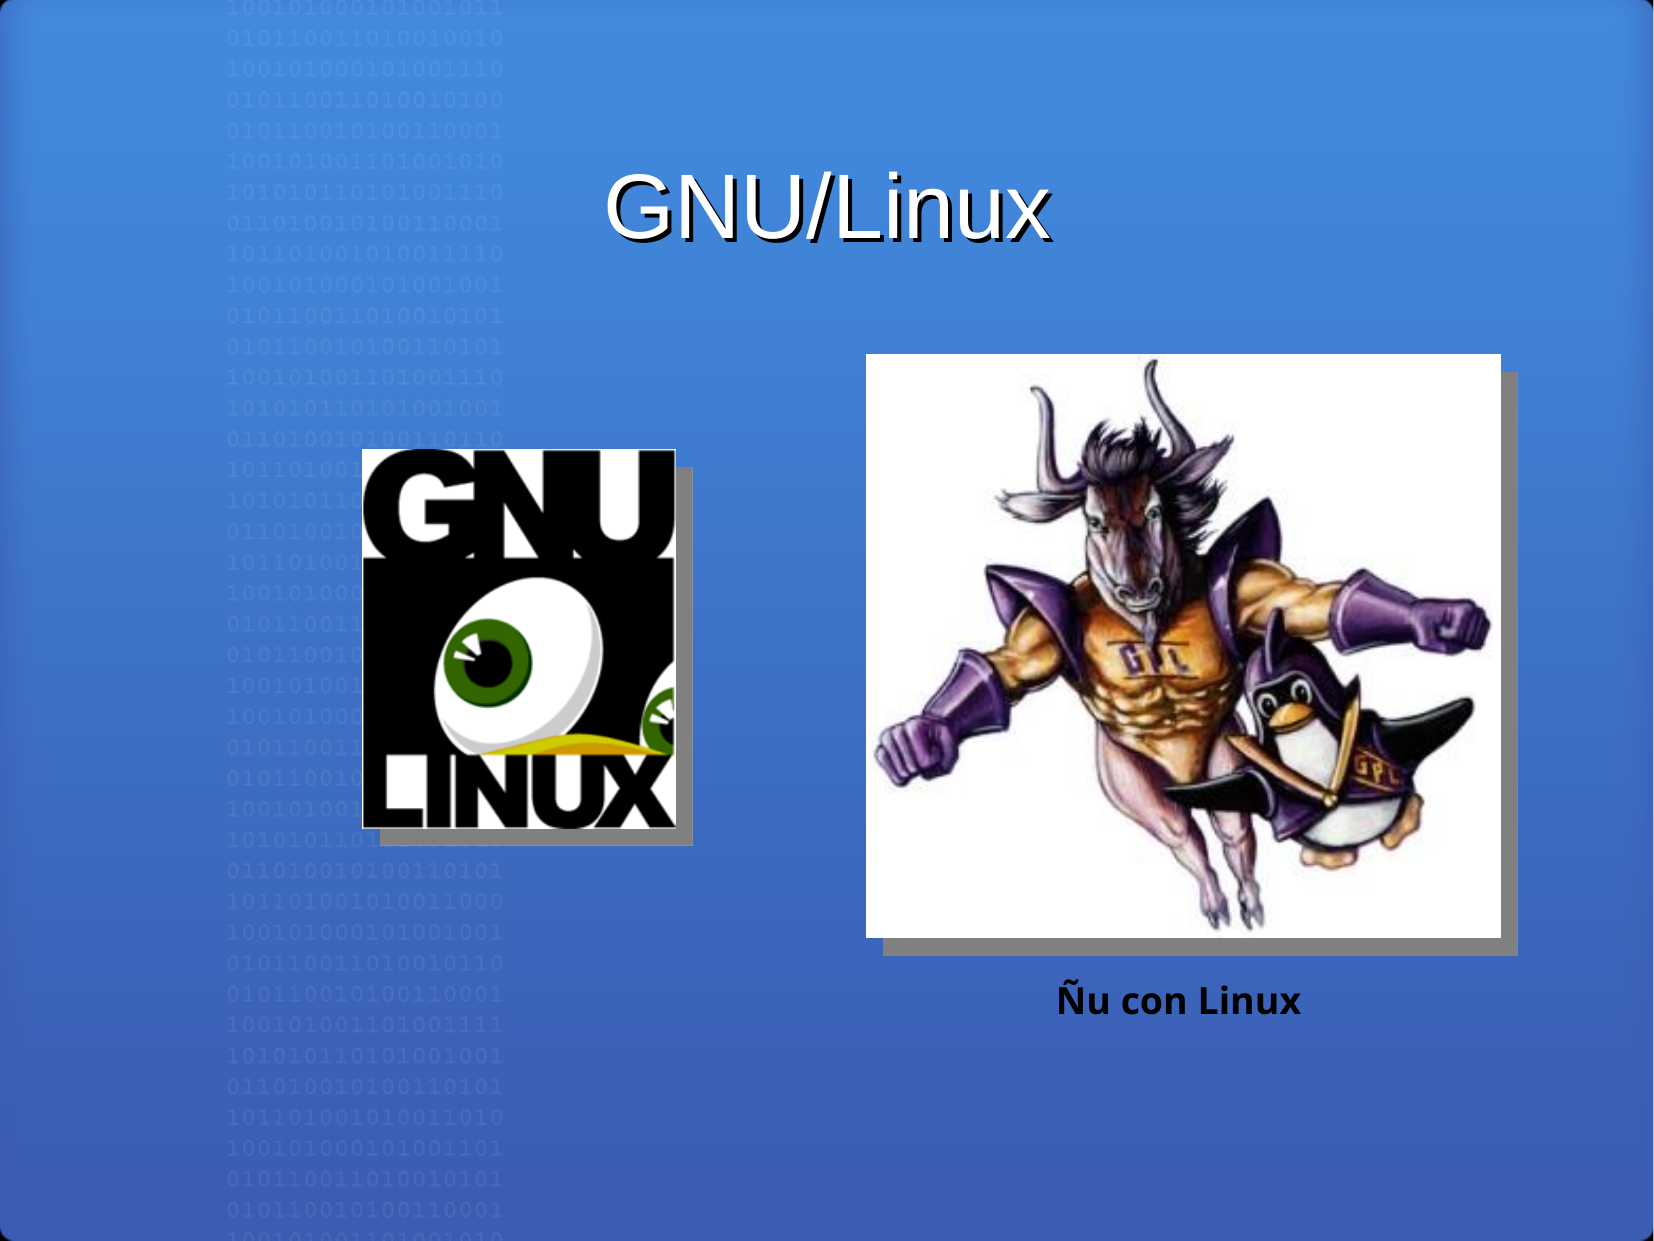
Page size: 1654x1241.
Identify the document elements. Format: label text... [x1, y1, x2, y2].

text_box Ñu con Linux [1055, 975, 1356, 1021]
picture [0, 0, 1654, 1241]
title GNU/Linux [121, 102, 1534, 311]
